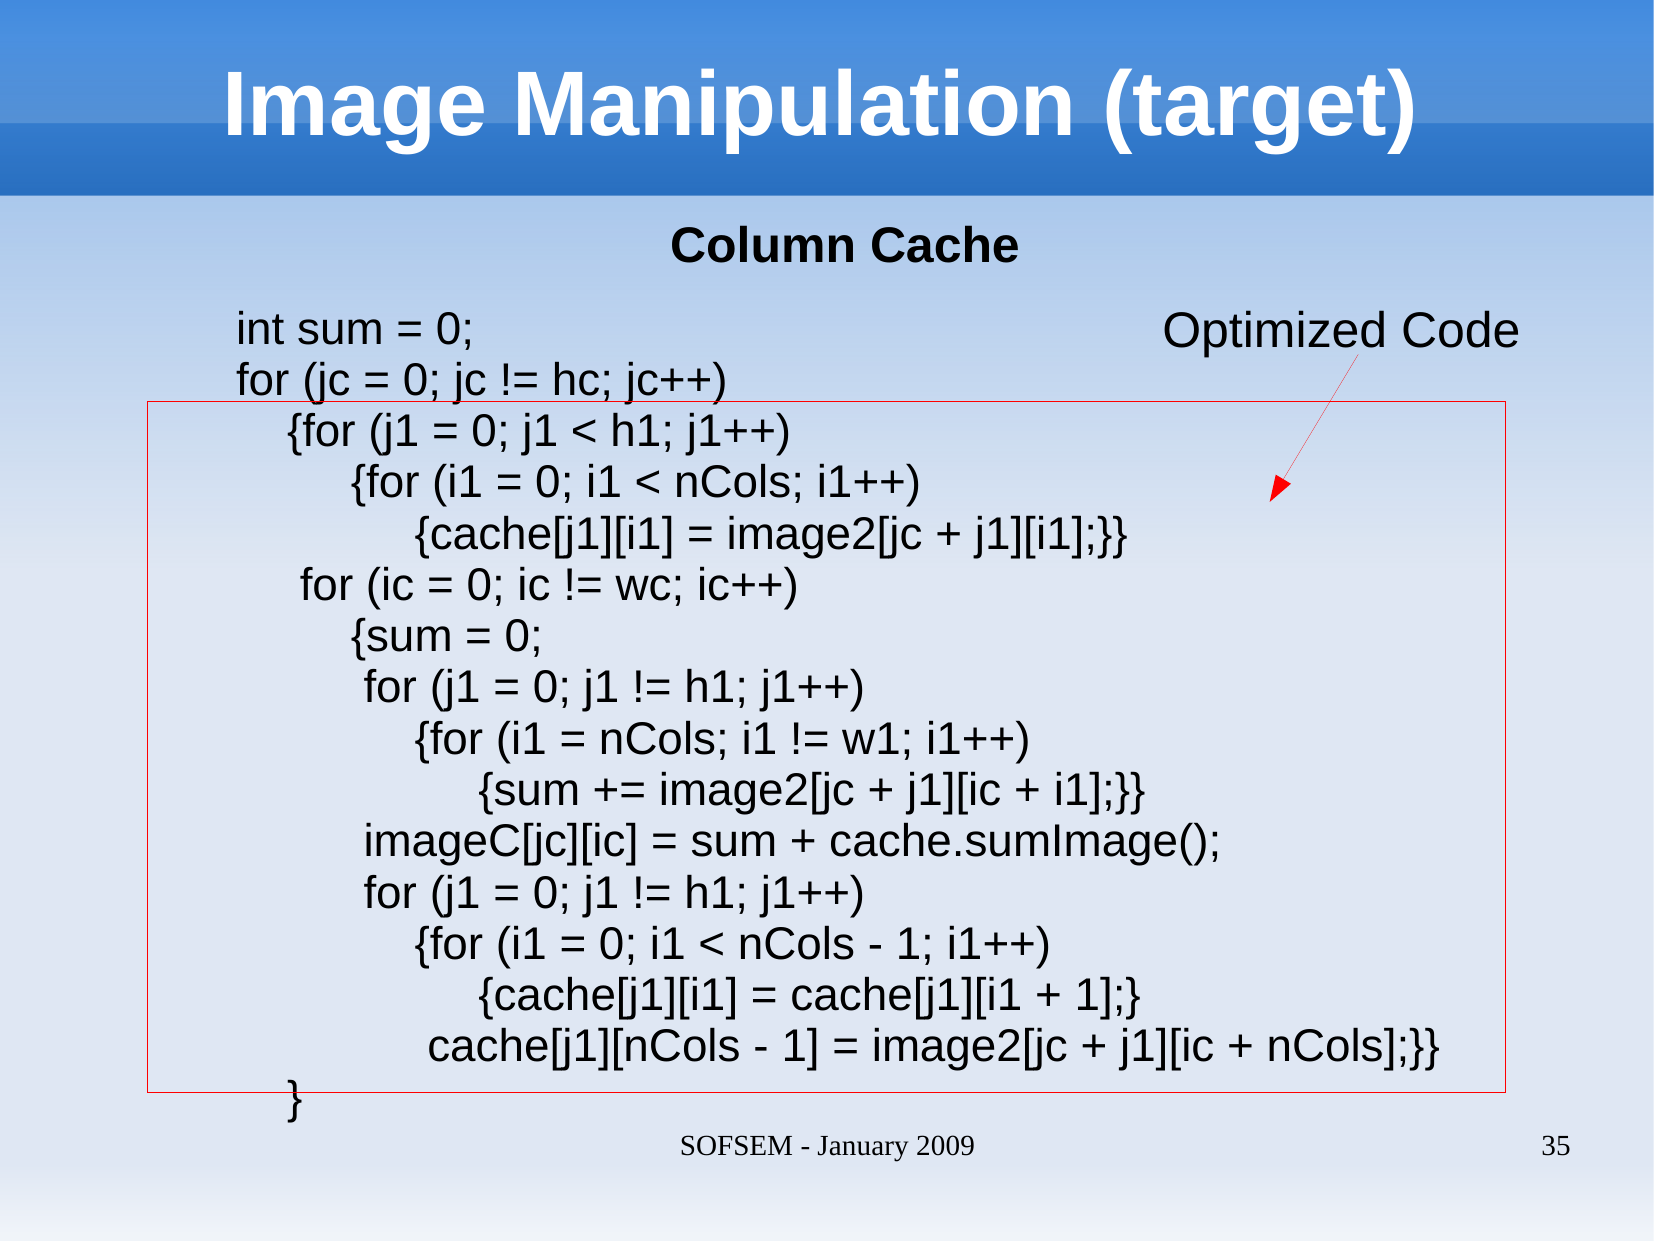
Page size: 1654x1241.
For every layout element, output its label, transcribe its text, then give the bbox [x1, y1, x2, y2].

text_box int sum = 0; for (jc = 0; jc != hc; jc++) {for (j1 = 0; j1 < h1; j1++) {for (i1 = 0; i1 < nCols; i1++) {cache[j1][i1] = image2[jc + j1][i1];}} for (ic = 0; ic != wc; ic++) {sum = 0; for (j1 = 0; j1 != h1; j1++) {for (i1 = nCols; i1 != w1; i1++) {sum += image2[jc + j1][ic + i1];}} imageC[jc][ic] = sum + cache.sumImage(); for (j1 = 0; j1 != h1; j1++) {for (i1 = 0; i1 < nCols - 1; i1++) {cache[j1][i1] = cache[j1][i1 + 1];} cache[j1][nCols - 1] = image2[jc + j1][ic + nCols];}} } [183, 267, 1630, 1182]
text_box Column Cache [655, 210, 1035, 267]
text_box int sum = 0; for (jc = 0; jc != hc; jc++) {for (j1 = 0; j1 < h1; j1++) {for (i1 = 0; i1 < nCols; i1++) {cache[j1][i1] = image2[jc + j1][i1];}} for (ic = 0; ic != wc; ic++) {sum = 0; for (j1 = 0; j1 != h1; j1++) {for (i1 = nCols; i1 != w1; i1++) {sum += image2[jc + j1][ic + i1];}} imageC[jc][ic] = sum + cache.sumImage(); for (j1 = 0; j1 != h1; j1++) {for (i1 = 0; i1 < nCols - 1; i1++) {cache[j1][i1] = cache[j1][i1 + 1];} cache[j1][nCols - 1] = image2[jc + j1][ic + nCols];}} } [183, 402, 1505, 1092]
text_box Optimized Code [1147, 295, 1536, 366]
title Image Manipulation (target) [76, 7, 1565, 200]
picture [0, 0, 1654, 1241]
